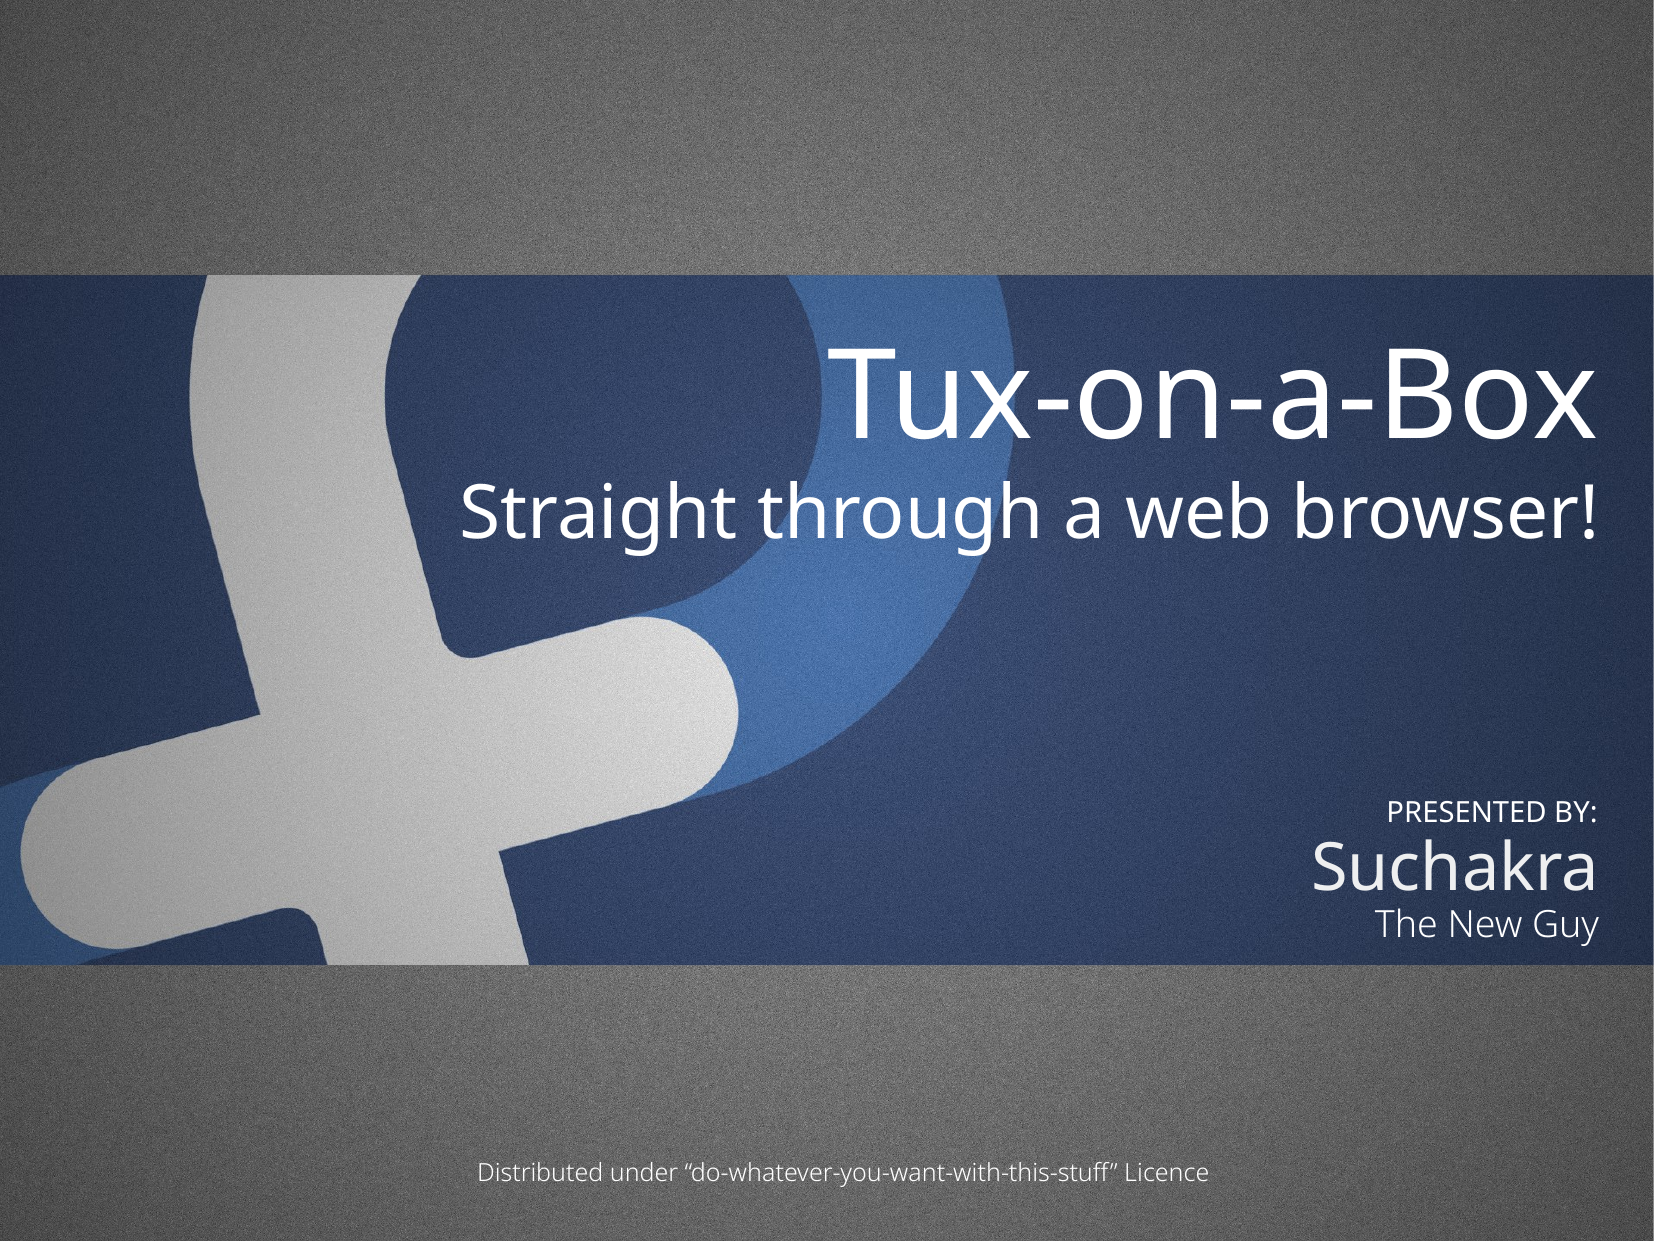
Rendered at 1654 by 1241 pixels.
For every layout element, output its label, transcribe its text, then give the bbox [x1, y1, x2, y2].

subtitle Straight through a web browser! [442, 457, 1601, 621]
picture [0, 0, 1654, 1241]
text_box Suchakra [649, 820, 1615, 887]
text_box Distributed under “do-whatever-you-want-with-this-stuff” Licence [75, 1126, 1613, 1197]
text_box PRESENTED BY: [797, 784, 1613, 855]
text_box The New Guy [531, 887, 1615, 958]
title Tux-on-a-Box [248, 319, 1599, 460]
